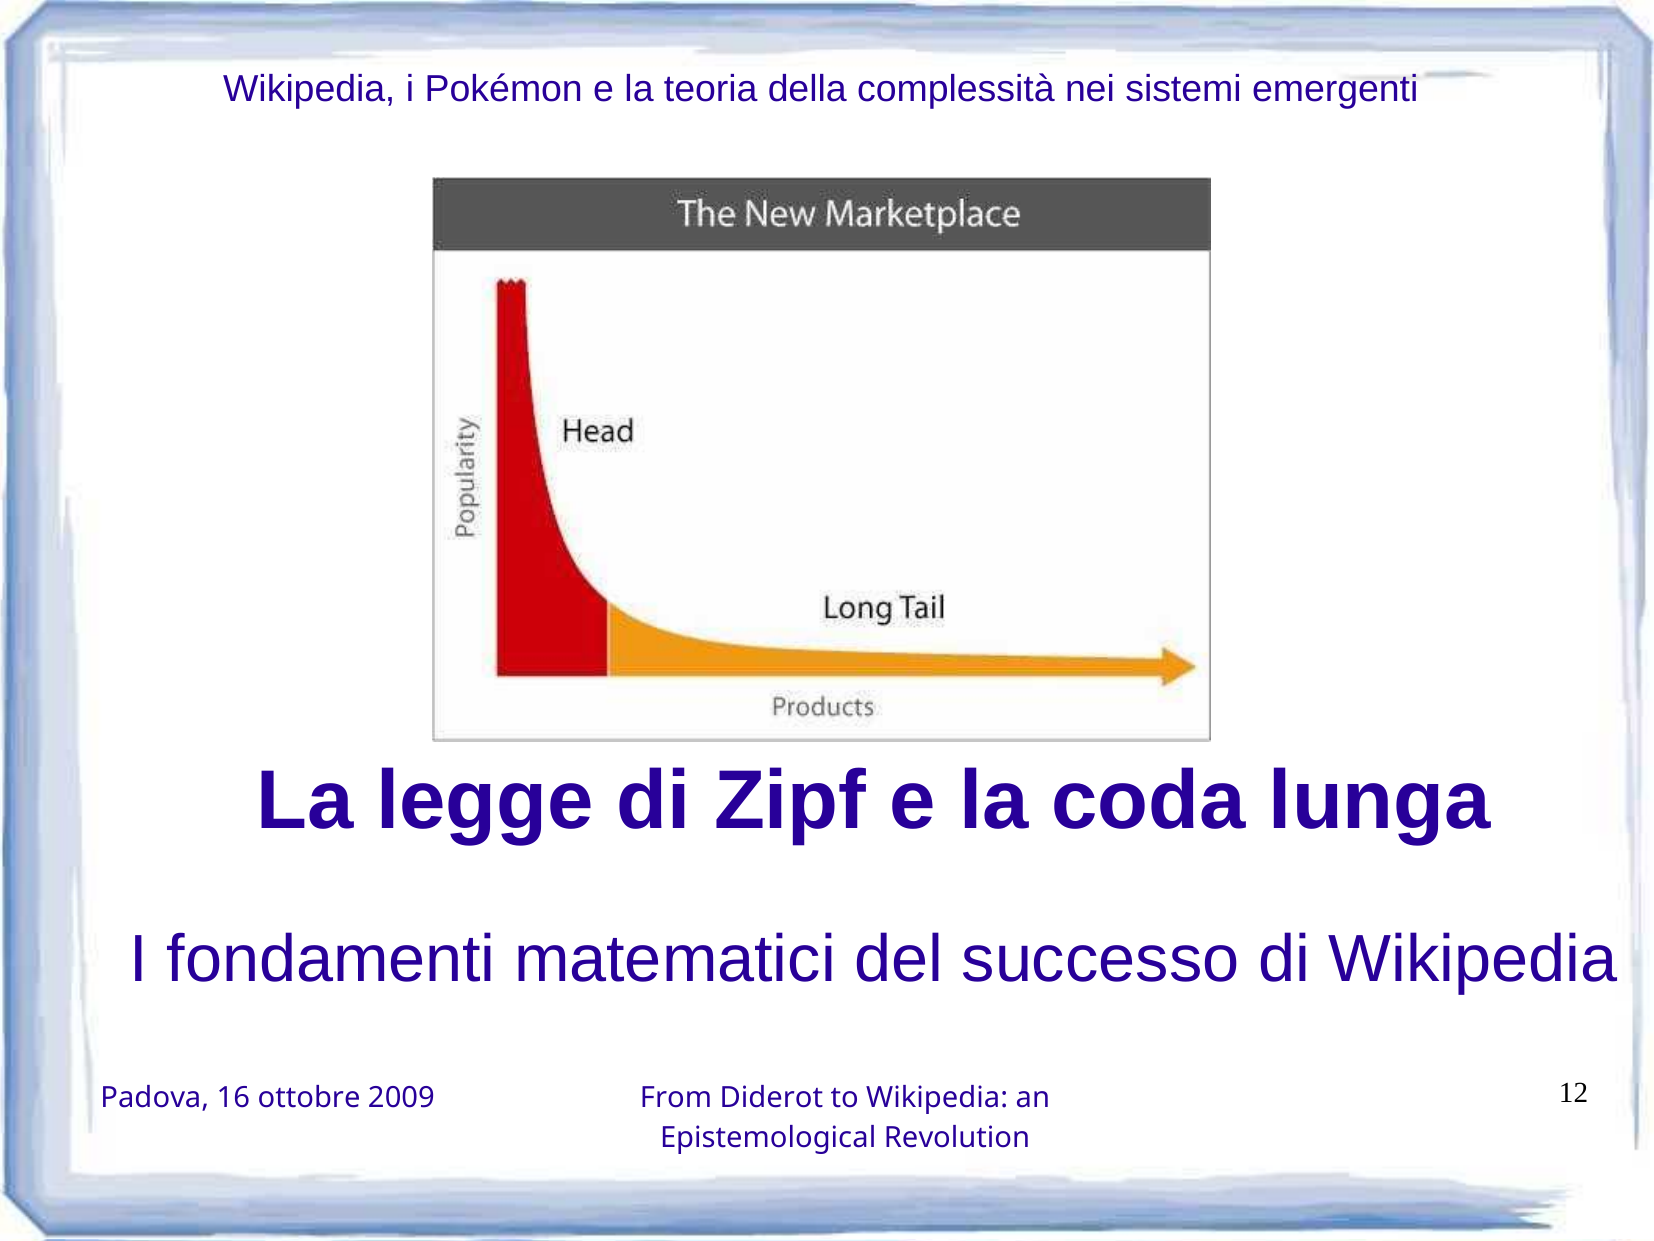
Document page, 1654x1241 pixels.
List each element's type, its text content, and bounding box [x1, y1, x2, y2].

picture [0, 0, 1654, 1241]
title Wikipedia, i Pokémon e la teoria della complessità nei sistemi emergenti [76, 59, 1565, 119]
subtitle La legge di Zipf e la coda lunga I fondamenti matematici del successo di Wikipedia [88, 324, 1625, 997]
